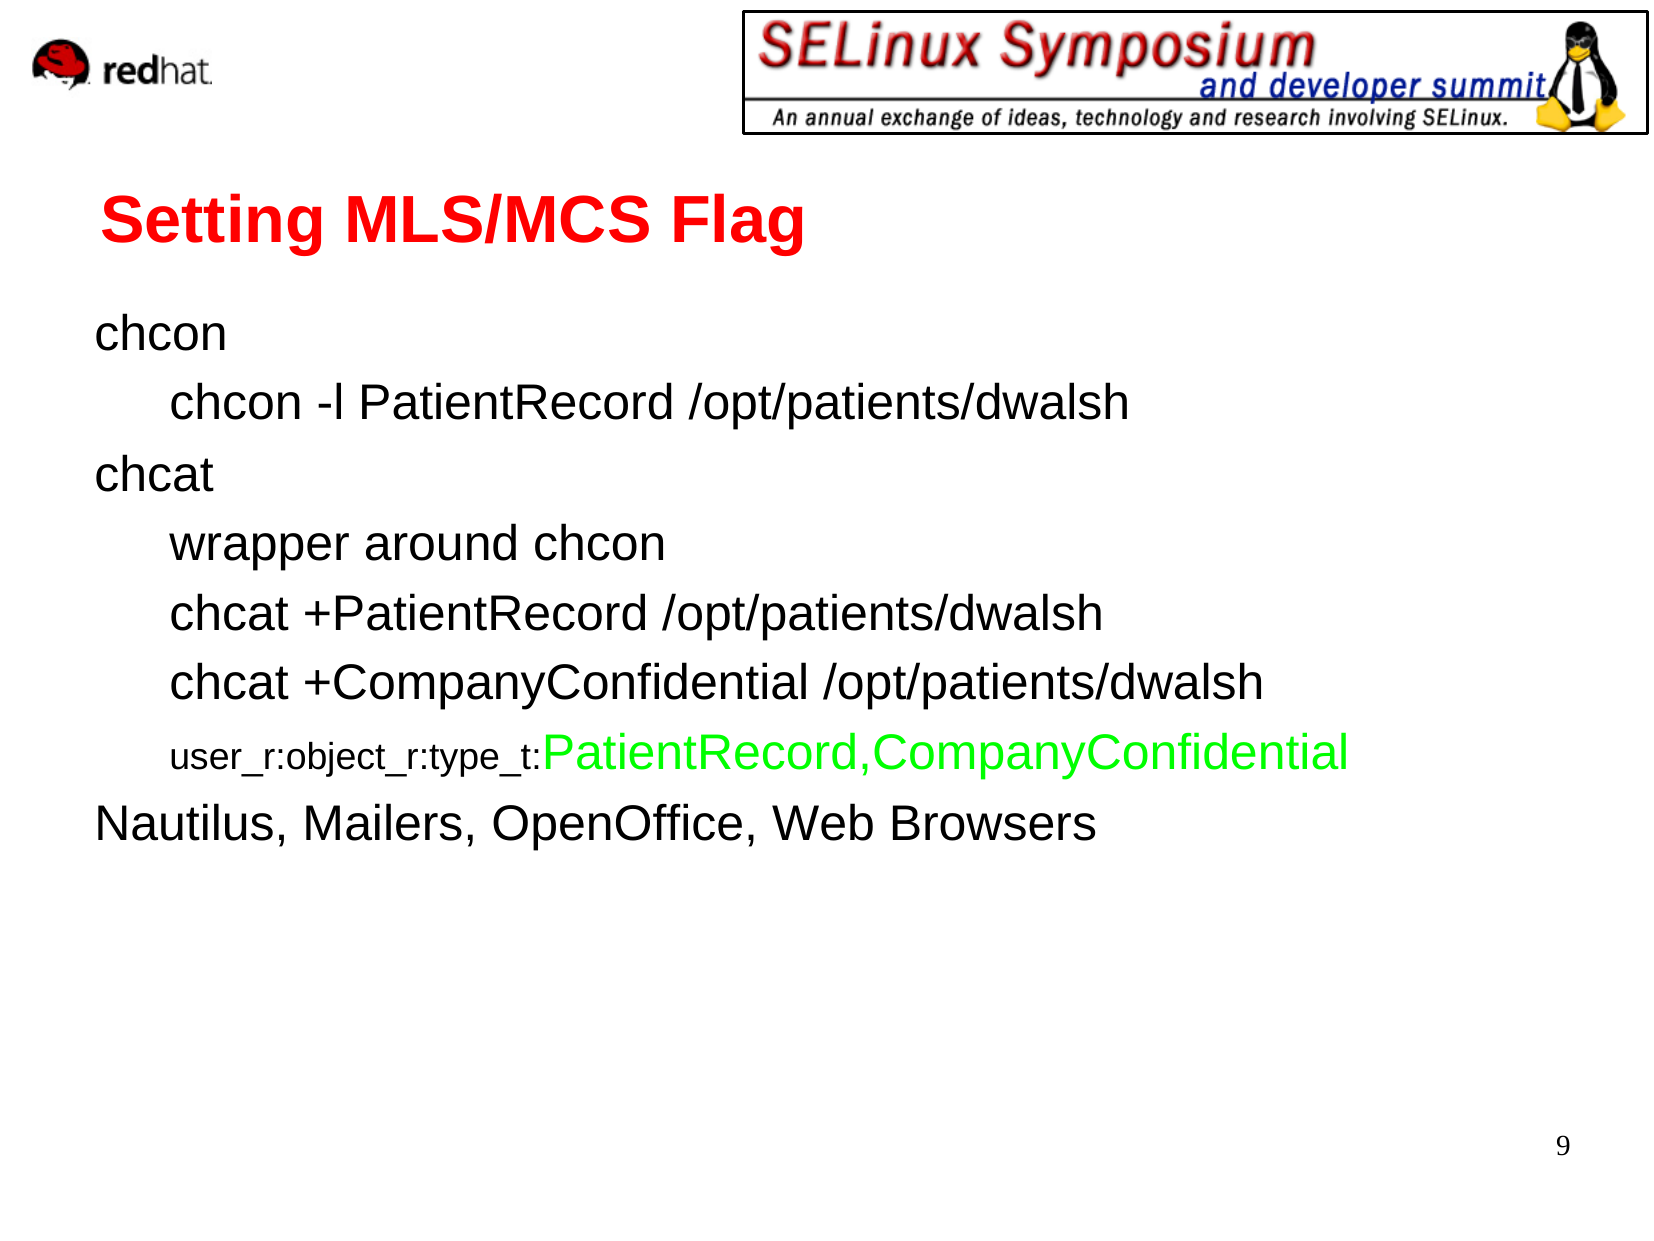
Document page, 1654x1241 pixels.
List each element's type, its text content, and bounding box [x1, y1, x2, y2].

title Setting MLS/MCS Flag [100, 164, 1506, 275]
list chcon chcon -l PatientRecord /opt/patients/dwalsh chcat wrapper around chcon chcat +PatientRecord /opt/patients/dwalsh chcat +CompanyConfidential /opt/patients/dwalsh user_r:object_r:type_t:PatientRecord,CompanyConfidential Nautilus, Mailers, OpenOffice, Web Browsers [94, 304, 1500, 1174]
picture [745, 13, 1646, 132]
text_box [94, 294, 1511, 365]
picture [31, 37, 212, 98]
